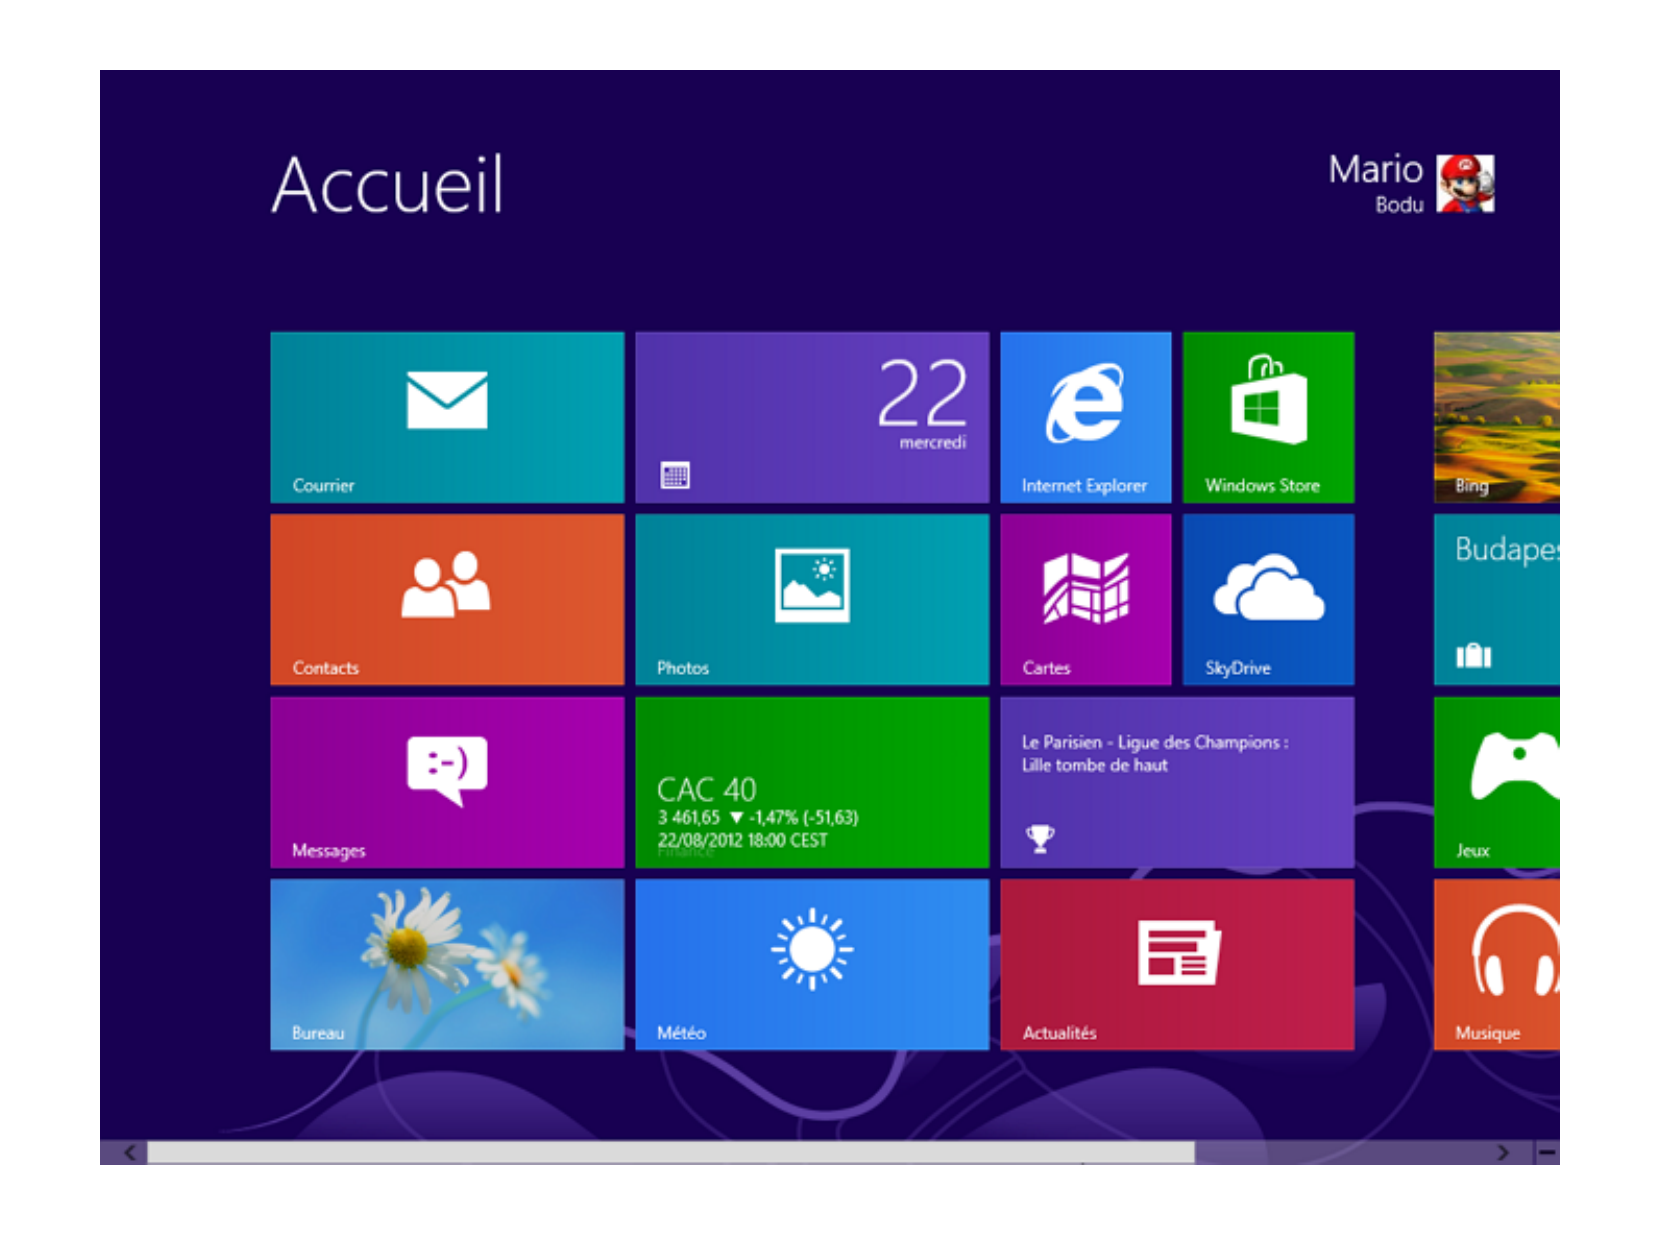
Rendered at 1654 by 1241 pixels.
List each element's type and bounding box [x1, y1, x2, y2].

picture [100, 70, 1560, 1165]
